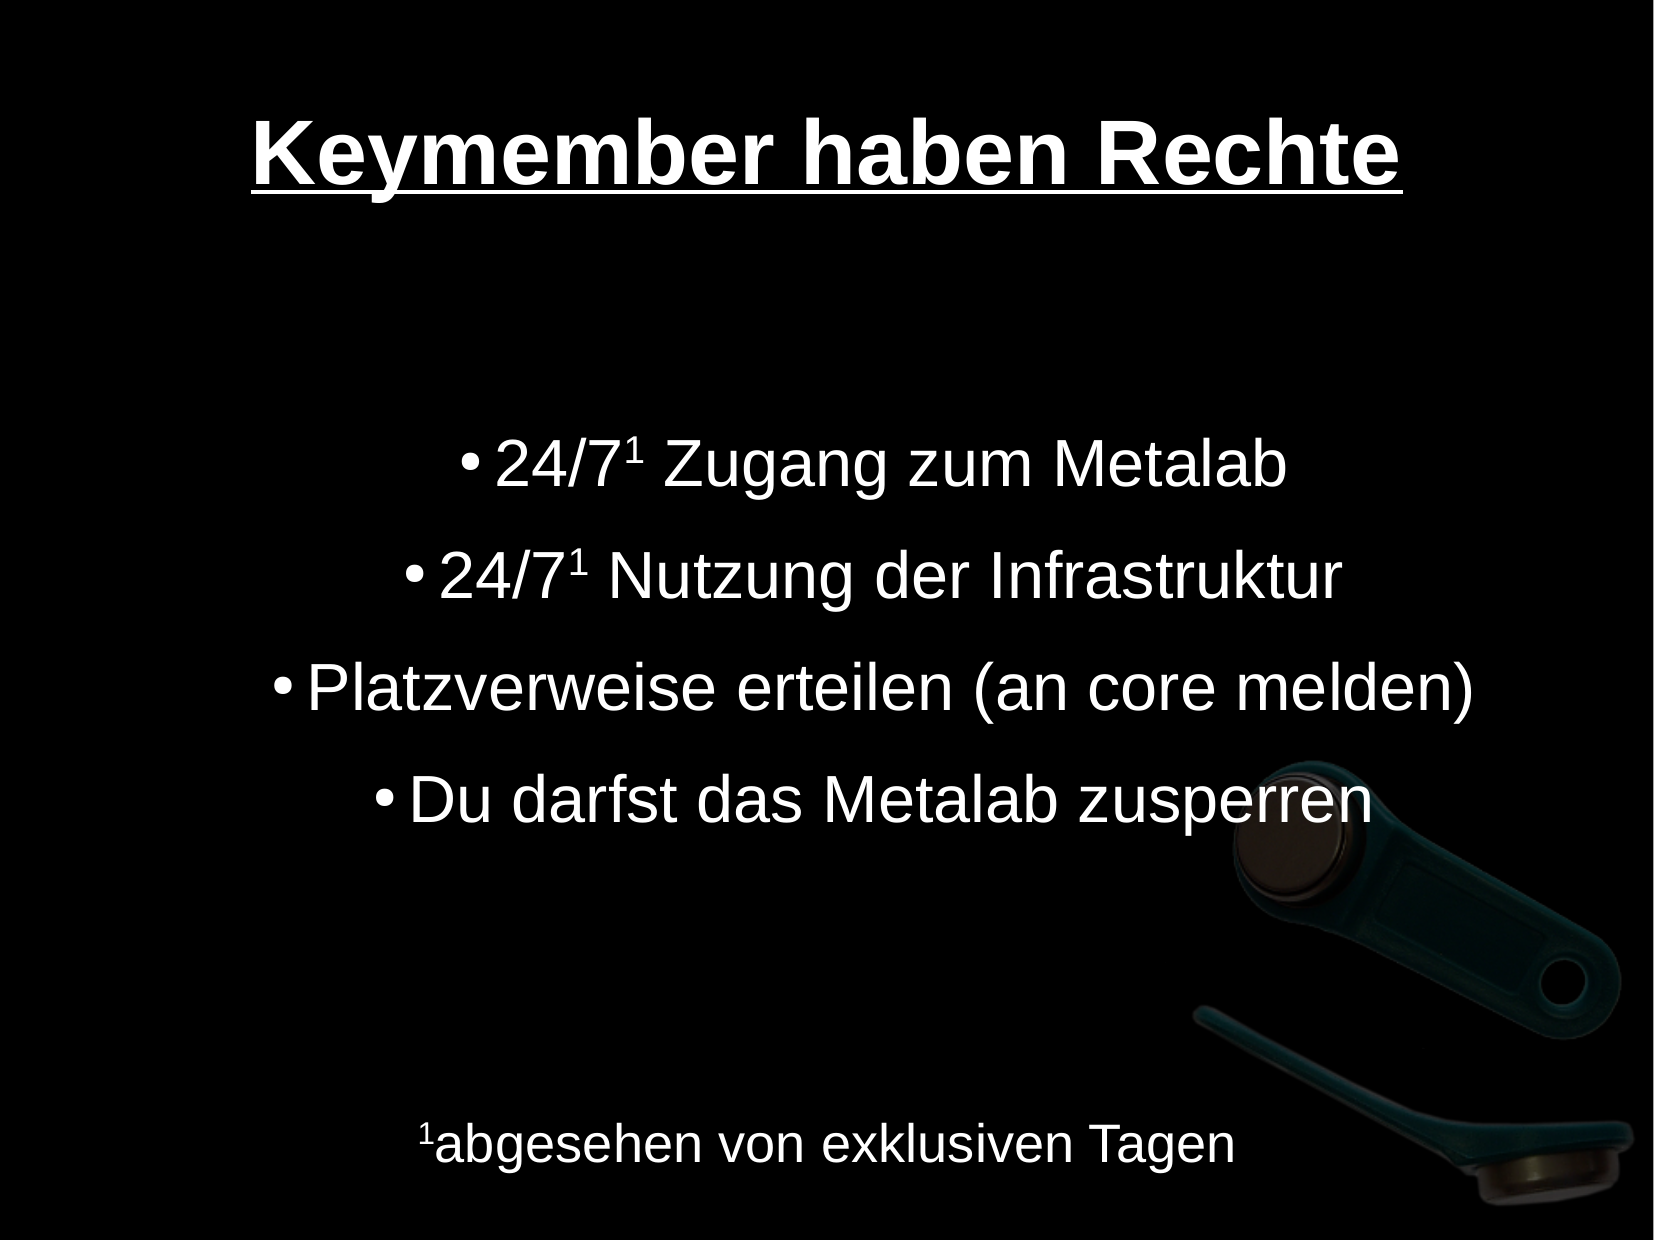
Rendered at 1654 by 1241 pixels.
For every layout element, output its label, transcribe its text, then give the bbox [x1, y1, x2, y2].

text_box 1abgesehen von exklusiven Tagen [402, 1105, 1251, 1182]
subtitle 24/71 Zugang zum Metalab 24/71 Nutzung der Infrastruktur Platzverweise erteilen (an core melden) Du darfst das Metalab zusperren [129, 290, 1619, 1010]
picture [1150, 732, 1654, 1236]
title Keymember haben Rechte [82, 49, 1571, 257]
